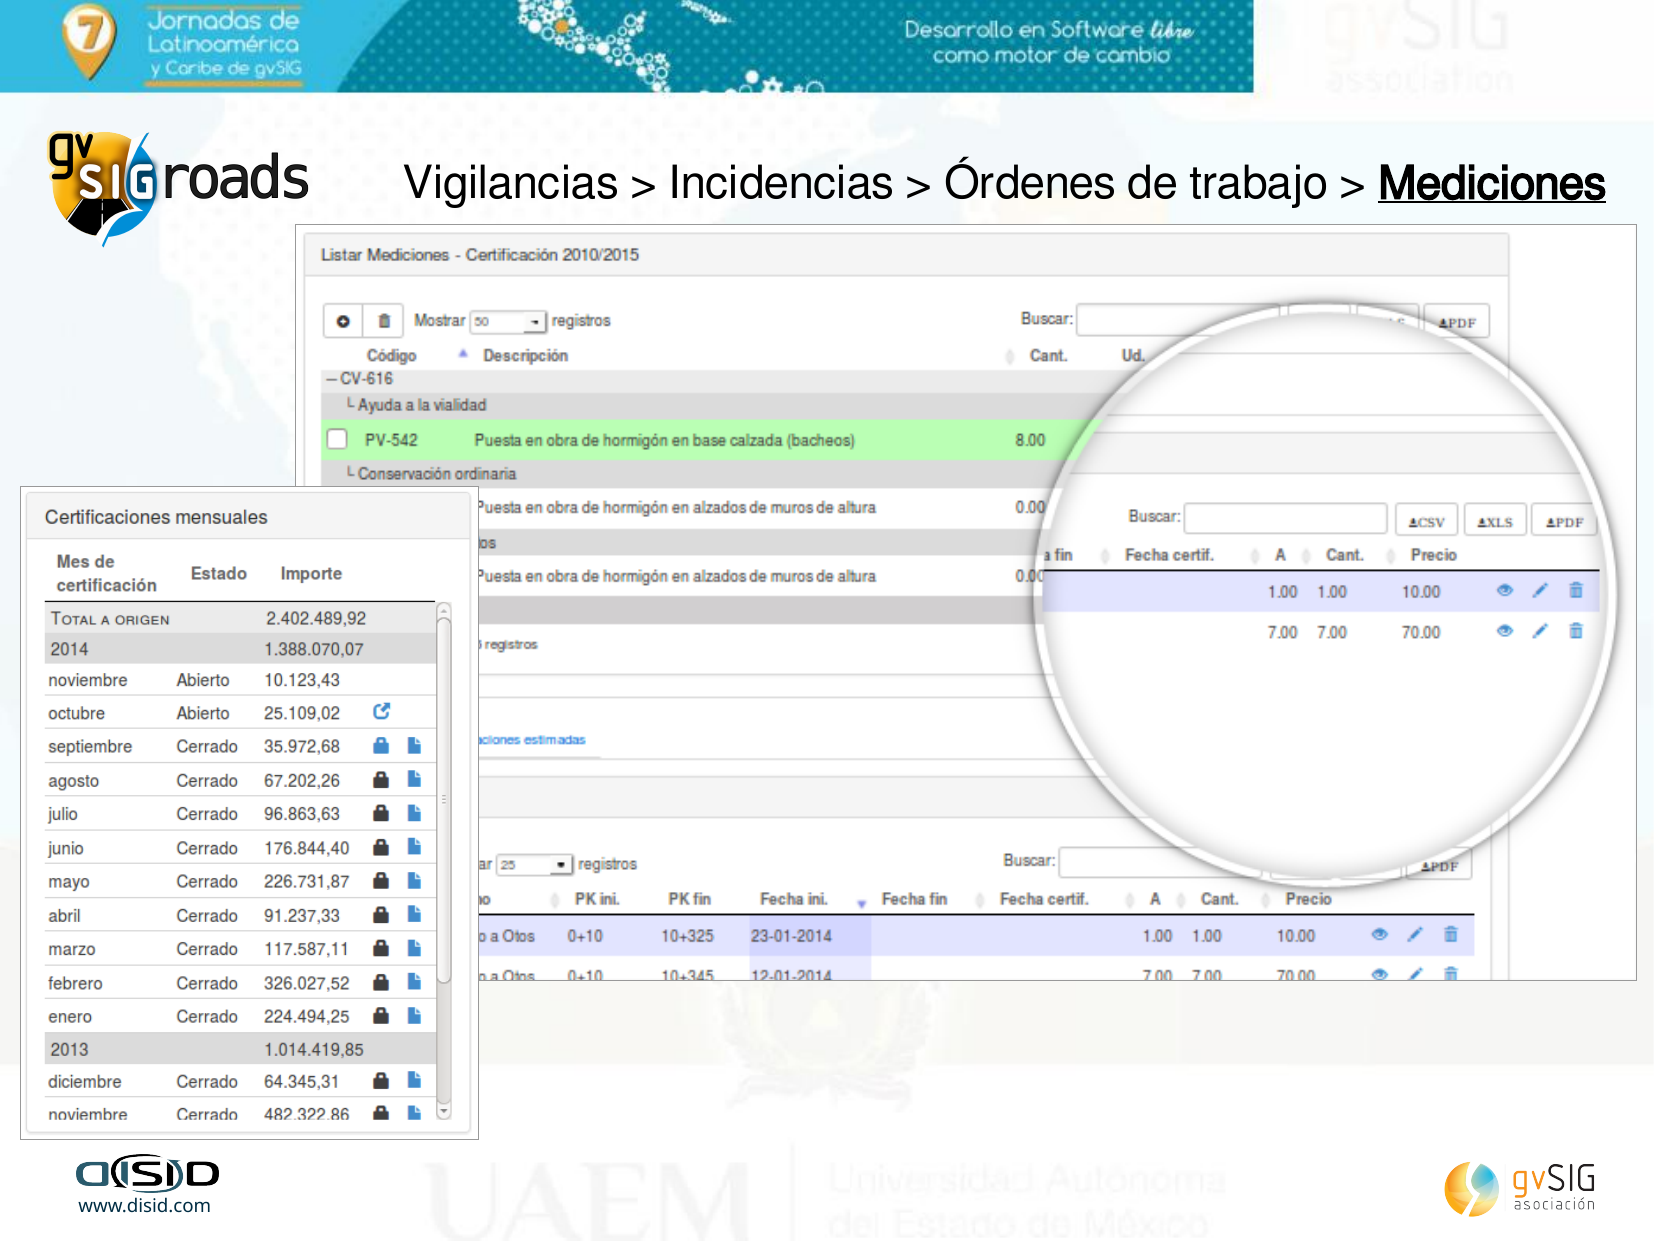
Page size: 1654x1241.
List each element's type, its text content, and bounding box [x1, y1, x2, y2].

picture [0, 0, 1654, 1241]
title Vigilancias > Incidencias > Órdenes de trabajo > Mediciones [314, 131, 1607, 224]
